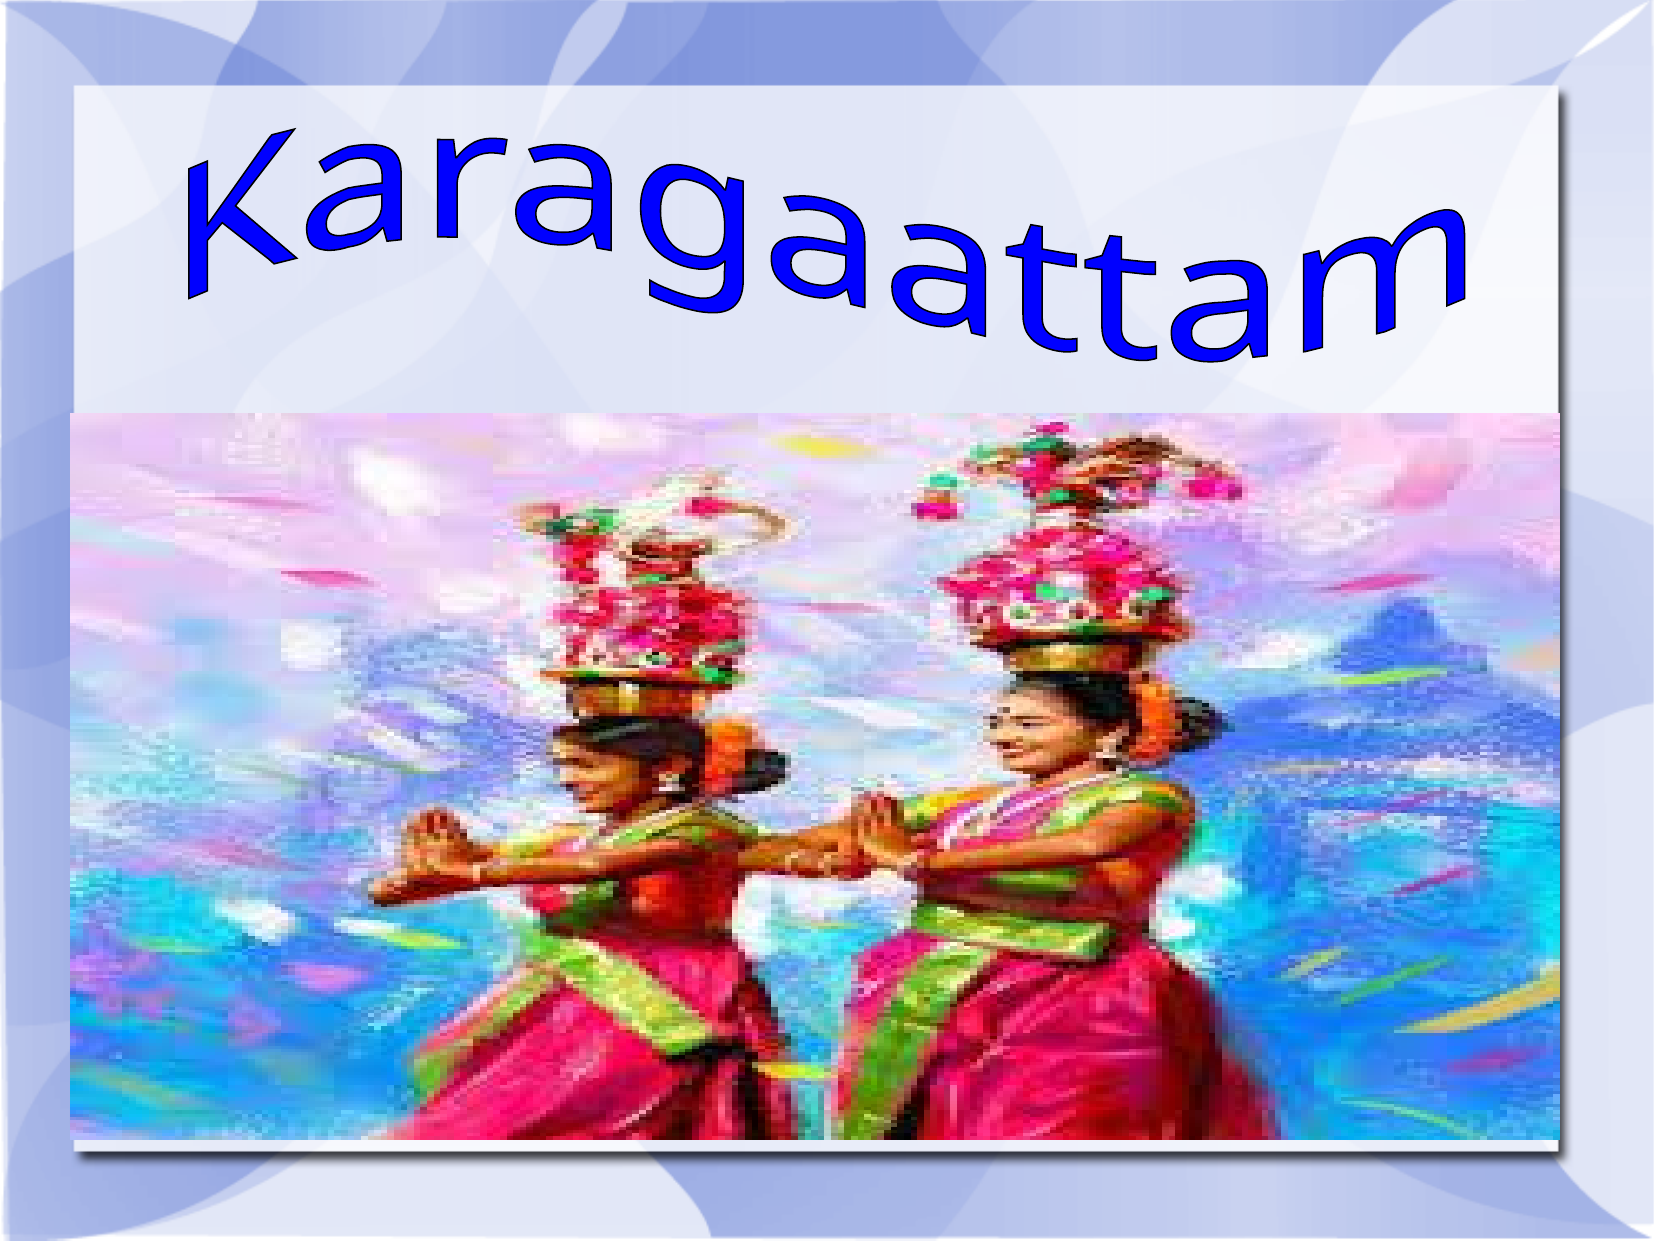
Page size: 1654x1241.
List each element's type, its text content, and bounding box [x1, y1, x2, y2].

text_box Karagaattam [515, 144, 612, 251]
text_box Karagaattam [771, 195, 865, 308]
picture [0, 0, 1654, 1241]
text_box Karagaattam [891, 224, 986, 337]
text_box Karagaattam [306, 144, 402, 251]
text_box Karagaattam [1171, 260, 1268, 362]
text_box Karagaattam [1006, 224, 1077, 352]
text_box Karagaattam [437, 138, 507, 238]
text_box Karagaattam [1085, 235, 1157, 361]
text_box Karagaattam [1303, 209, 1465, 352]
text_box Karagaattam [640, 164, 744, 313]
text_box Karagaattam [188, 129, 297, 299]
